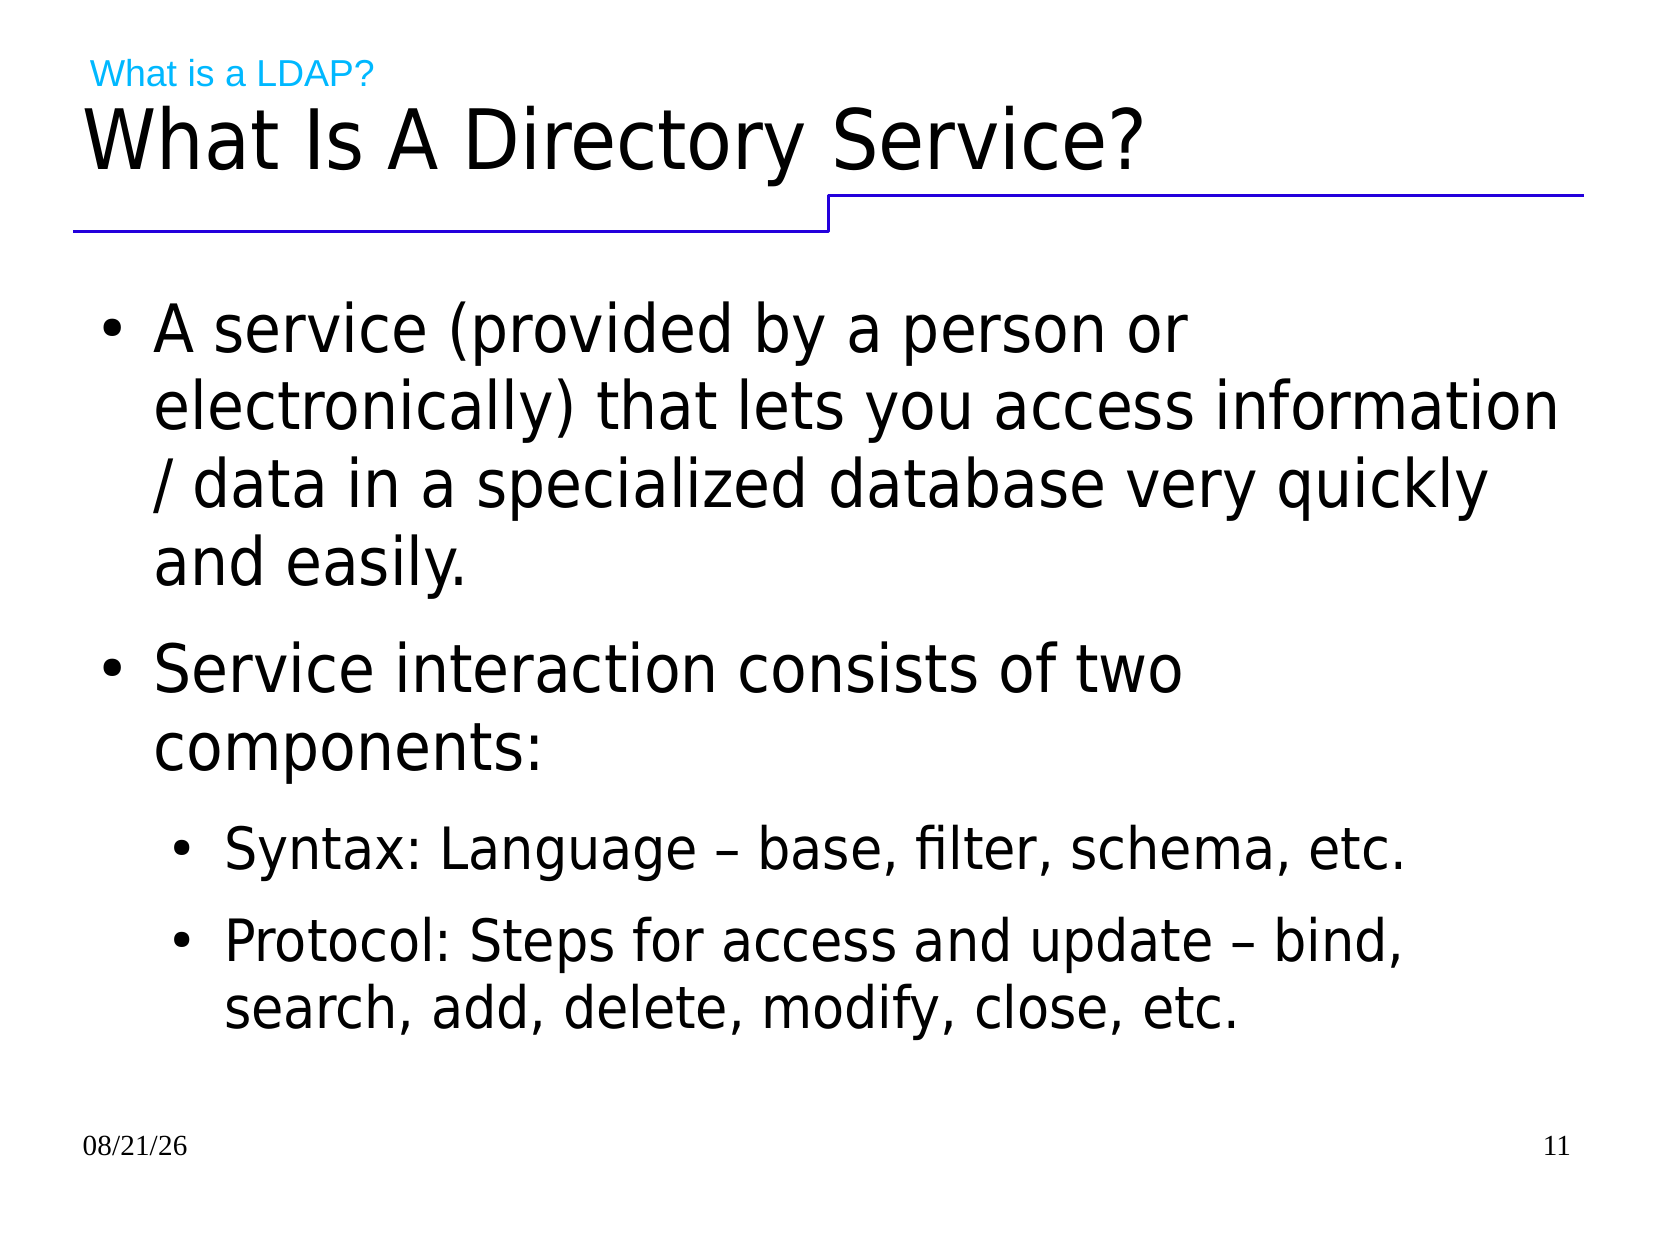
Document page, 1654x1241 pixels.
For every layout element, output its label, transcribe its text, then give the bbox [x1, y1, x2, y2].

list A service (provided by a person or electronically) that lets you access information / data in a specialized database very quickly and easily. Service interaction consists of two components: Syntax: Language – base, filter, schema, etc. Protocol: Steps for access and update – bind, search, add, delete, modify, close, etc. [82, 290, 1571, 1109]
text_box What is a LDAP? [75, 45, 571, 102]
title What Is A Directory Service? [82, 49, 1571, 232]
